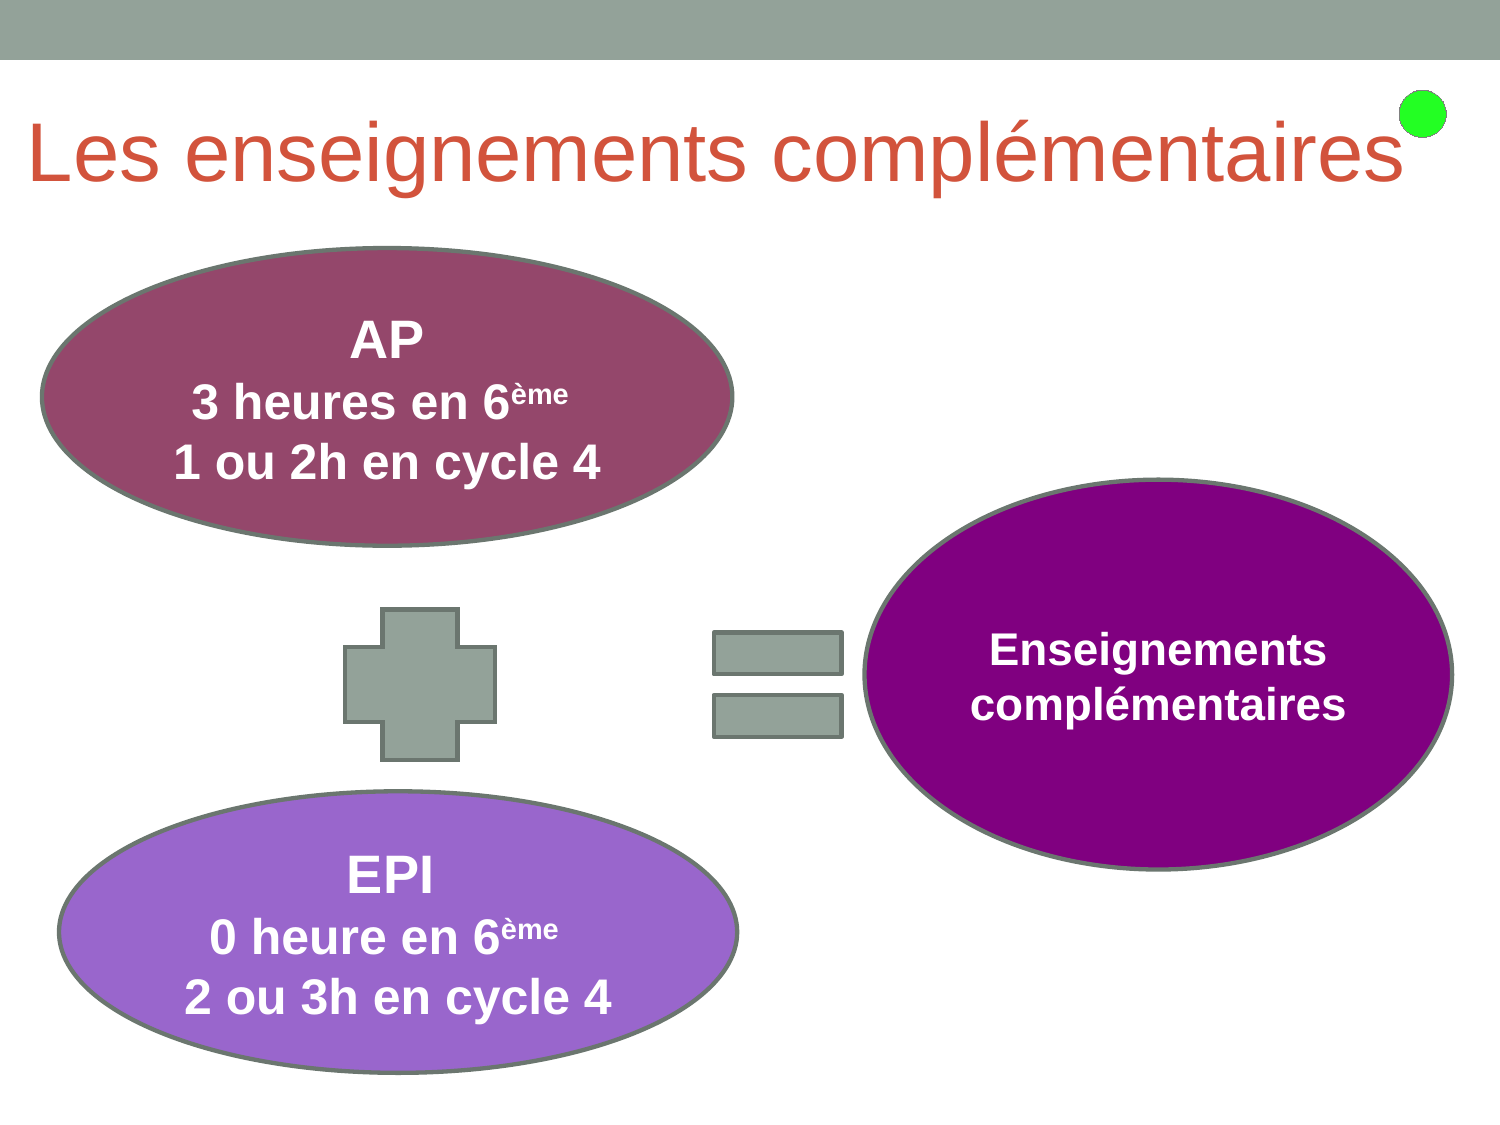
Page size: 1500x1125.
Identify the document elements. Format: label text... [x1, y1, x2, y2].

text_box AP 3 heures en 6ème 1 ou 2h en cycle 4 [41, 248, 733, 546]
title Les enseignements complémentaires [11, 87, 1465, 208]
text_box EPI 0 heure en 6ème 2 ou 3h en cycle 4 [58, 791, 738, 1073]
text_box [345, 609, 496, 760]
text_box [713, 632, 842, 675]
text_box Enseignements complémentaires [864, 479, 1453, 870]
text_box [713, 695, 842, 737]
